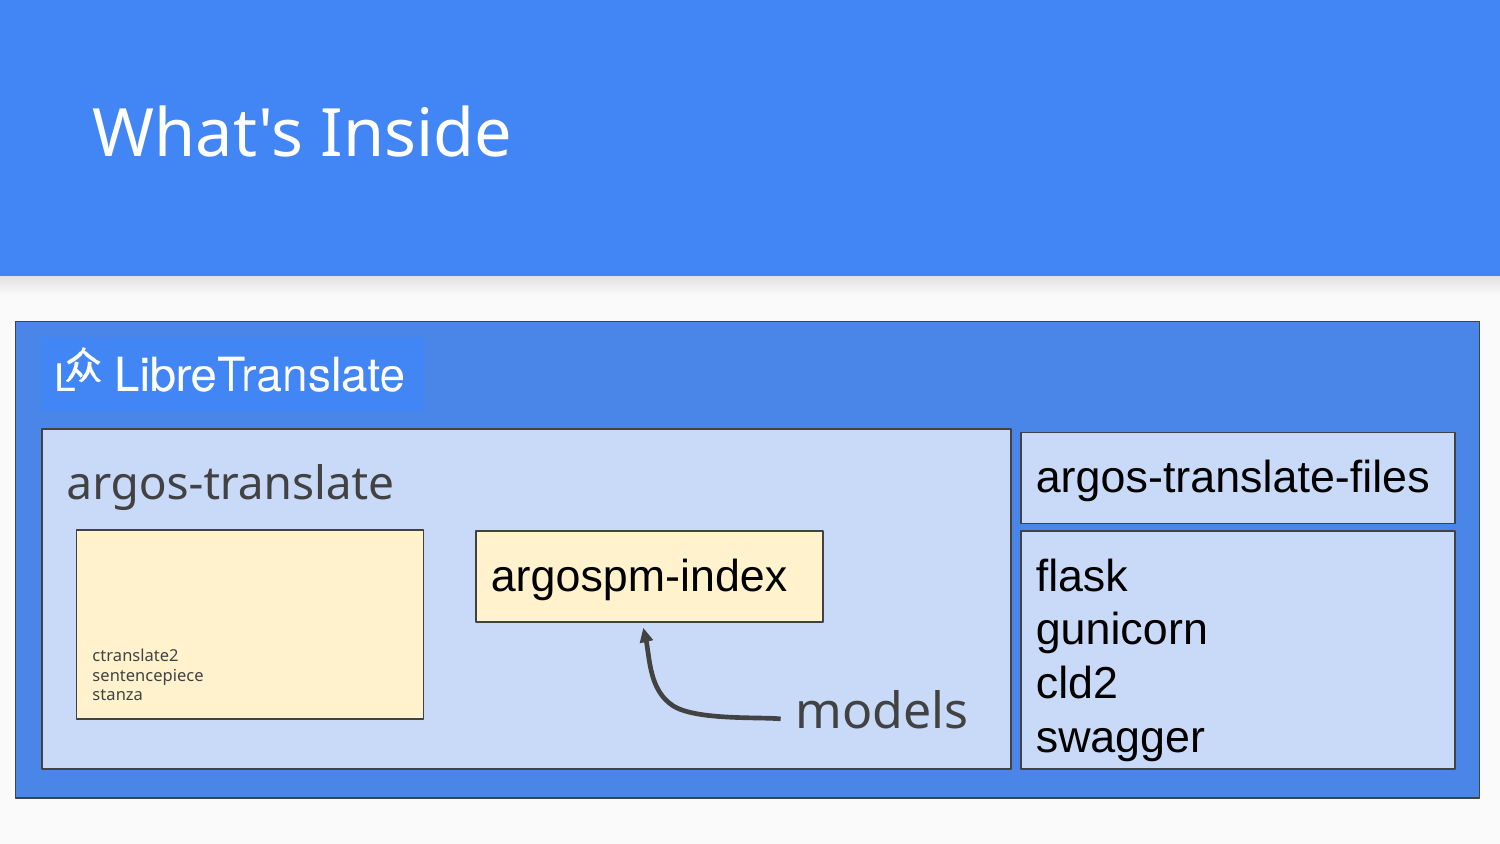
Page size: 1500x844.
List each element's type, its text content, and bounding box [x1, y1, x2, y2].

text_box argos-translate-files [1020, 432, 1455, 524]
text_box flask gunicorn cld2 swagger [1020, 531, 1455, 770]
title argos-translate [51, 432, 424, 524]
text_box [15, 321, 1480, 798]
title models [780, 662, 1011, 754]
title What's Inside [77, 58, 1427, 185]
title ctranslate2 sentencepiece stanza [77, 628, 450, 719]
picture [41, 337, 424, 411]
text_box argospm-index [475, 531, 823, 622]
